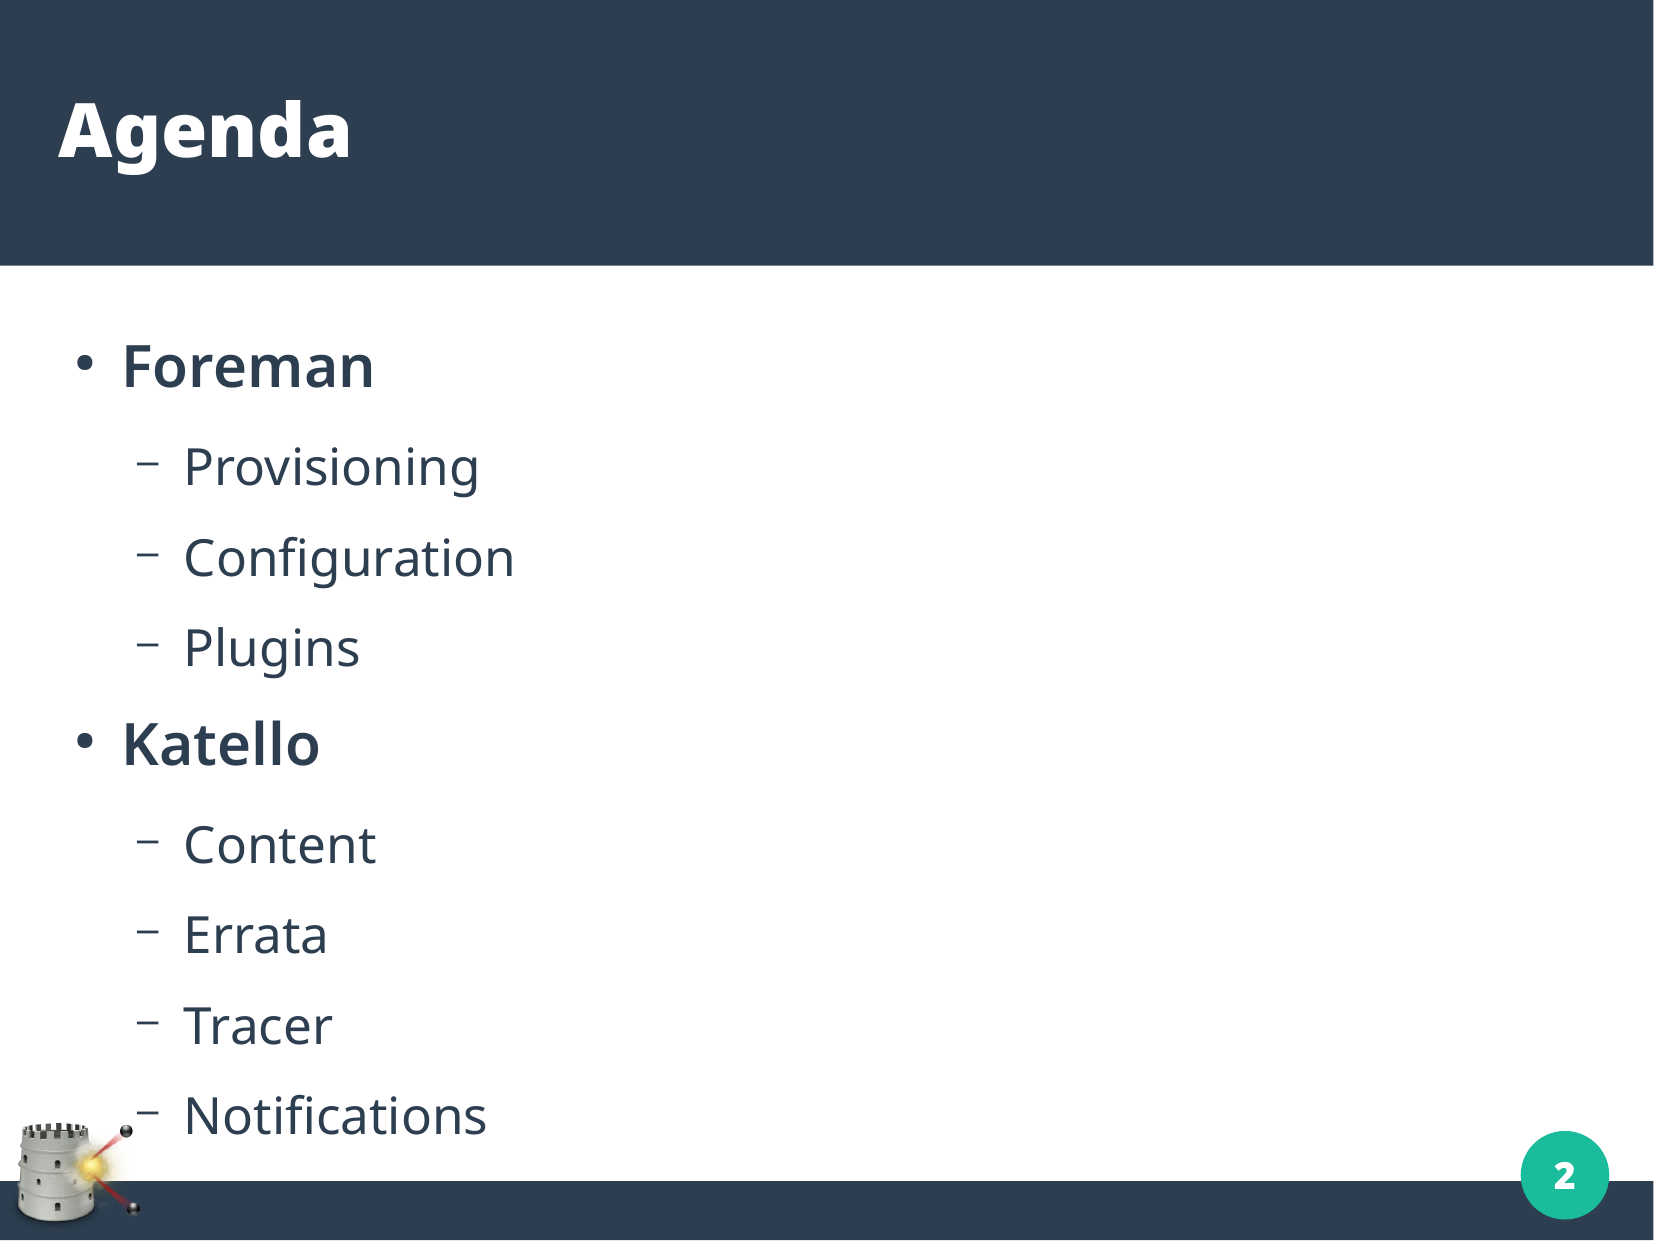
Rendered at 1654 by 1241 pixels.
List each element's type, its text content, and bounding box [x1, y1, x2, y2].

title Agenda [59, 49, 1595, 207]
list Foreman Provisioning Configuration Plugins Katello Content Errata Tracer Notifications [59, 324, 1595, 1152]
picture [5, 1104, 148, 1241]
